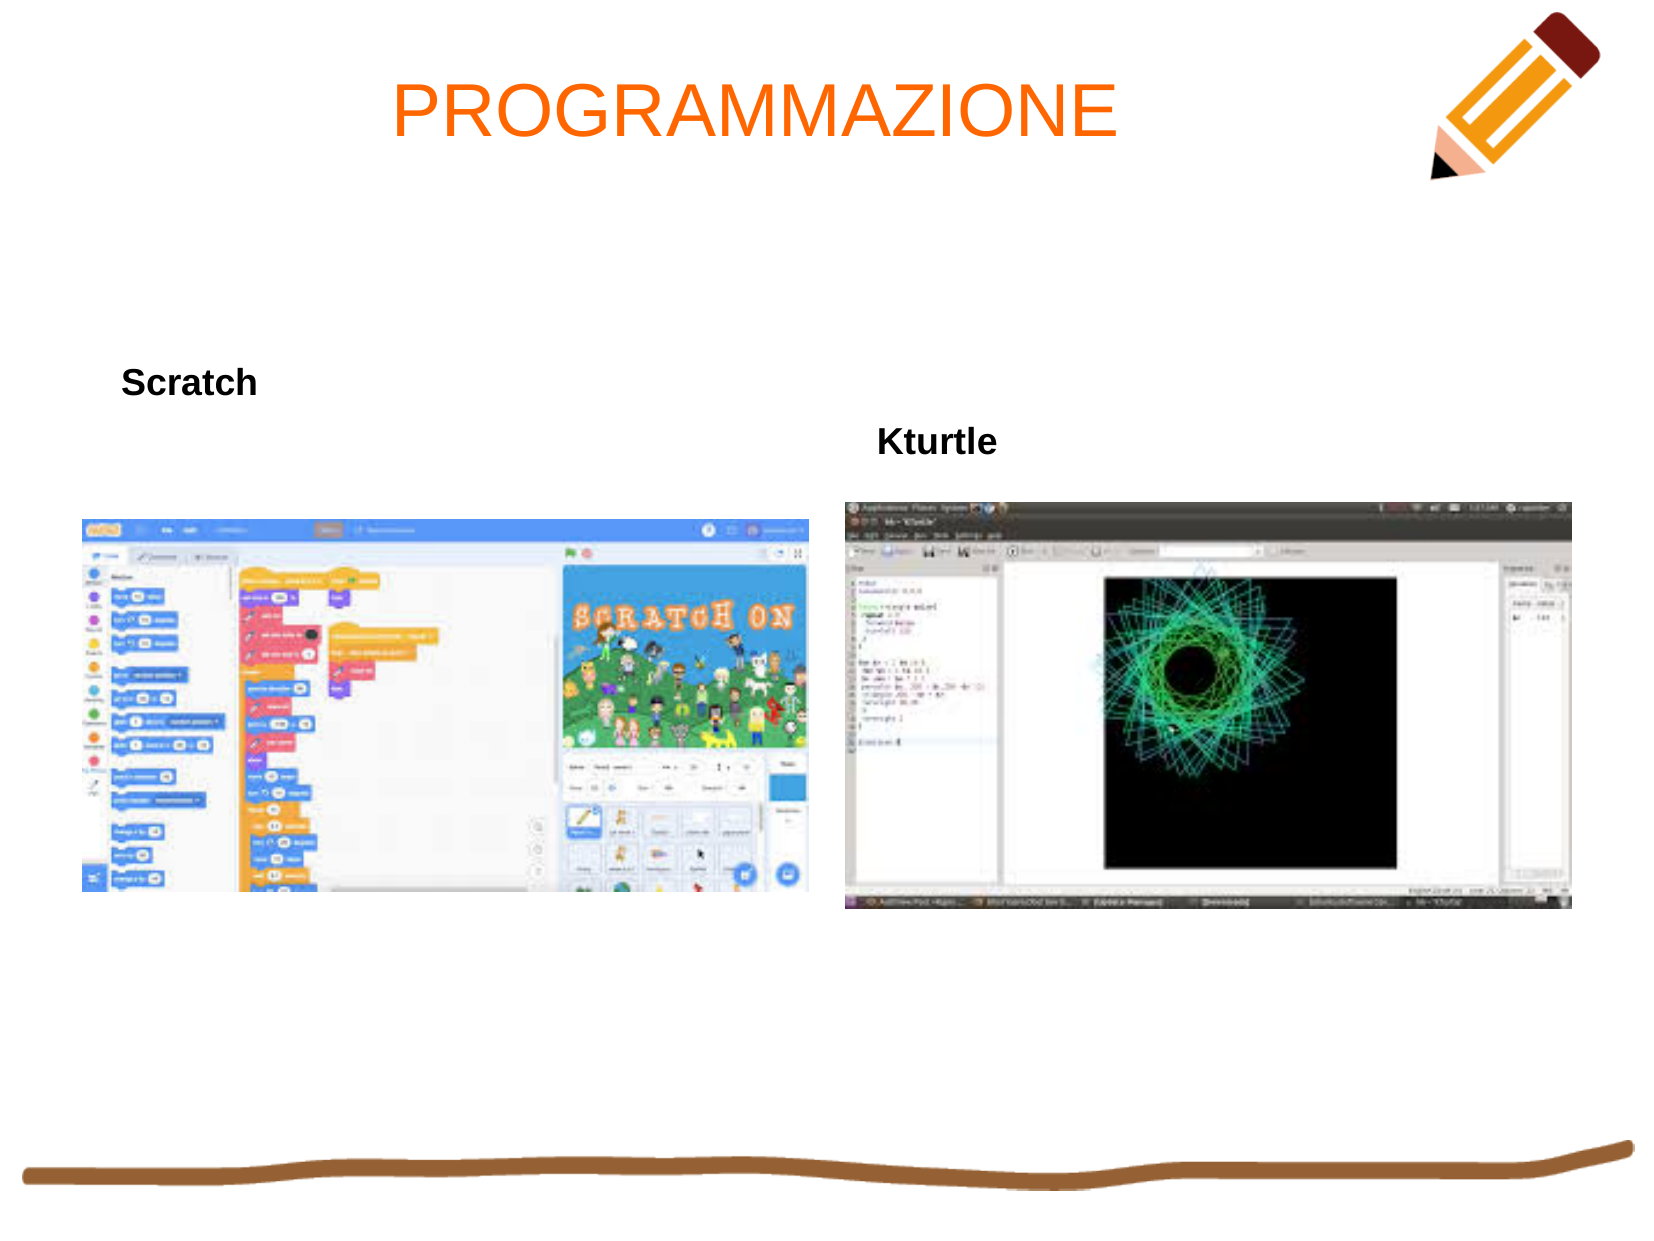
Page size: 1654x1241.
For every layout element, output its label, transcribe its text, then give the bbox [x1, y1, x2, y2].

text_box Kturtle [862, 413, 1536, 471]
picture [82, 519, 809, 892]
title PROGRAMMAZIONE [82, 49, 1430, 172]
picture [845, 502, 1572, 909]
text_box Scratch [106, 354, 815, 412]
picture [1430, 12, 1601, 181]
picture [22, 1140, 1635, 1191]
